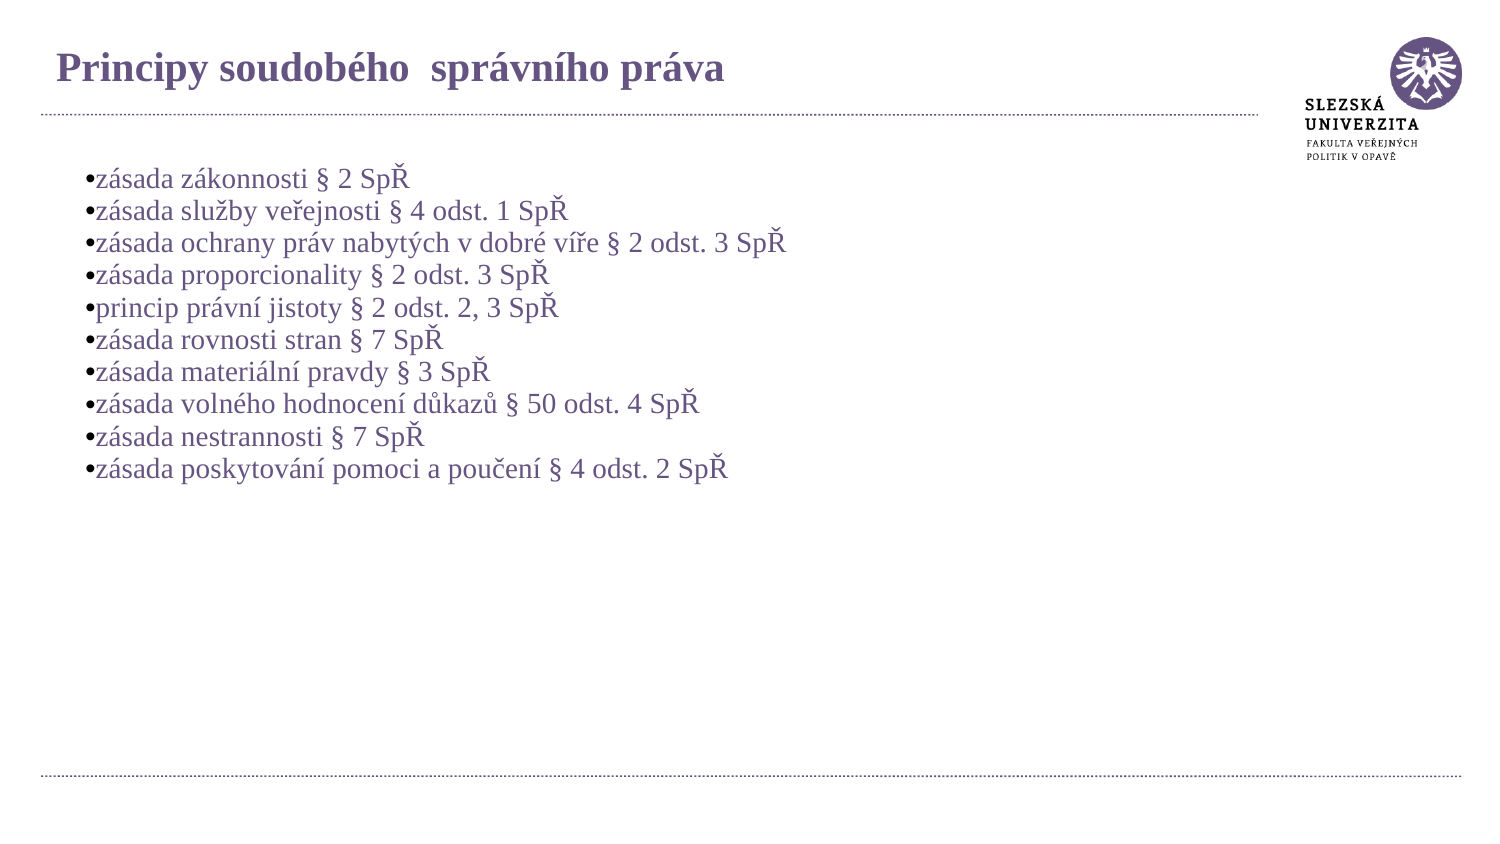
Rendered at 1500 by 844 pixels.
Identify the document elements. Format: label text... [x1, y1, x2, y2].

text_box zásada zákonnosti § 2 SpŘ zásada služby veřejnosti § 4 odst. 1 SpŘ zásada ochrany práv nabytých v dobré víře § 2 odst. 3 SpŘ zásada proporcionality § 2 odst. 3 SpŘ princip právní jistoty § 2 odst. 2, 3 SpŘ zásada rovnosti stran § 7 SpŘ zásada materiální pravdy § 3 SpŘ zásada volného hodnocení důkazů § 50 odst. 4 SpŘ zásada nestrannosti § 7 SpŘ zásada poskytování pomoci a poučení § 4 odst. 2 SpŘ [70, 154, 1295, 812]
title Principy soudobého správního práva [41, 32, 786, 116]
